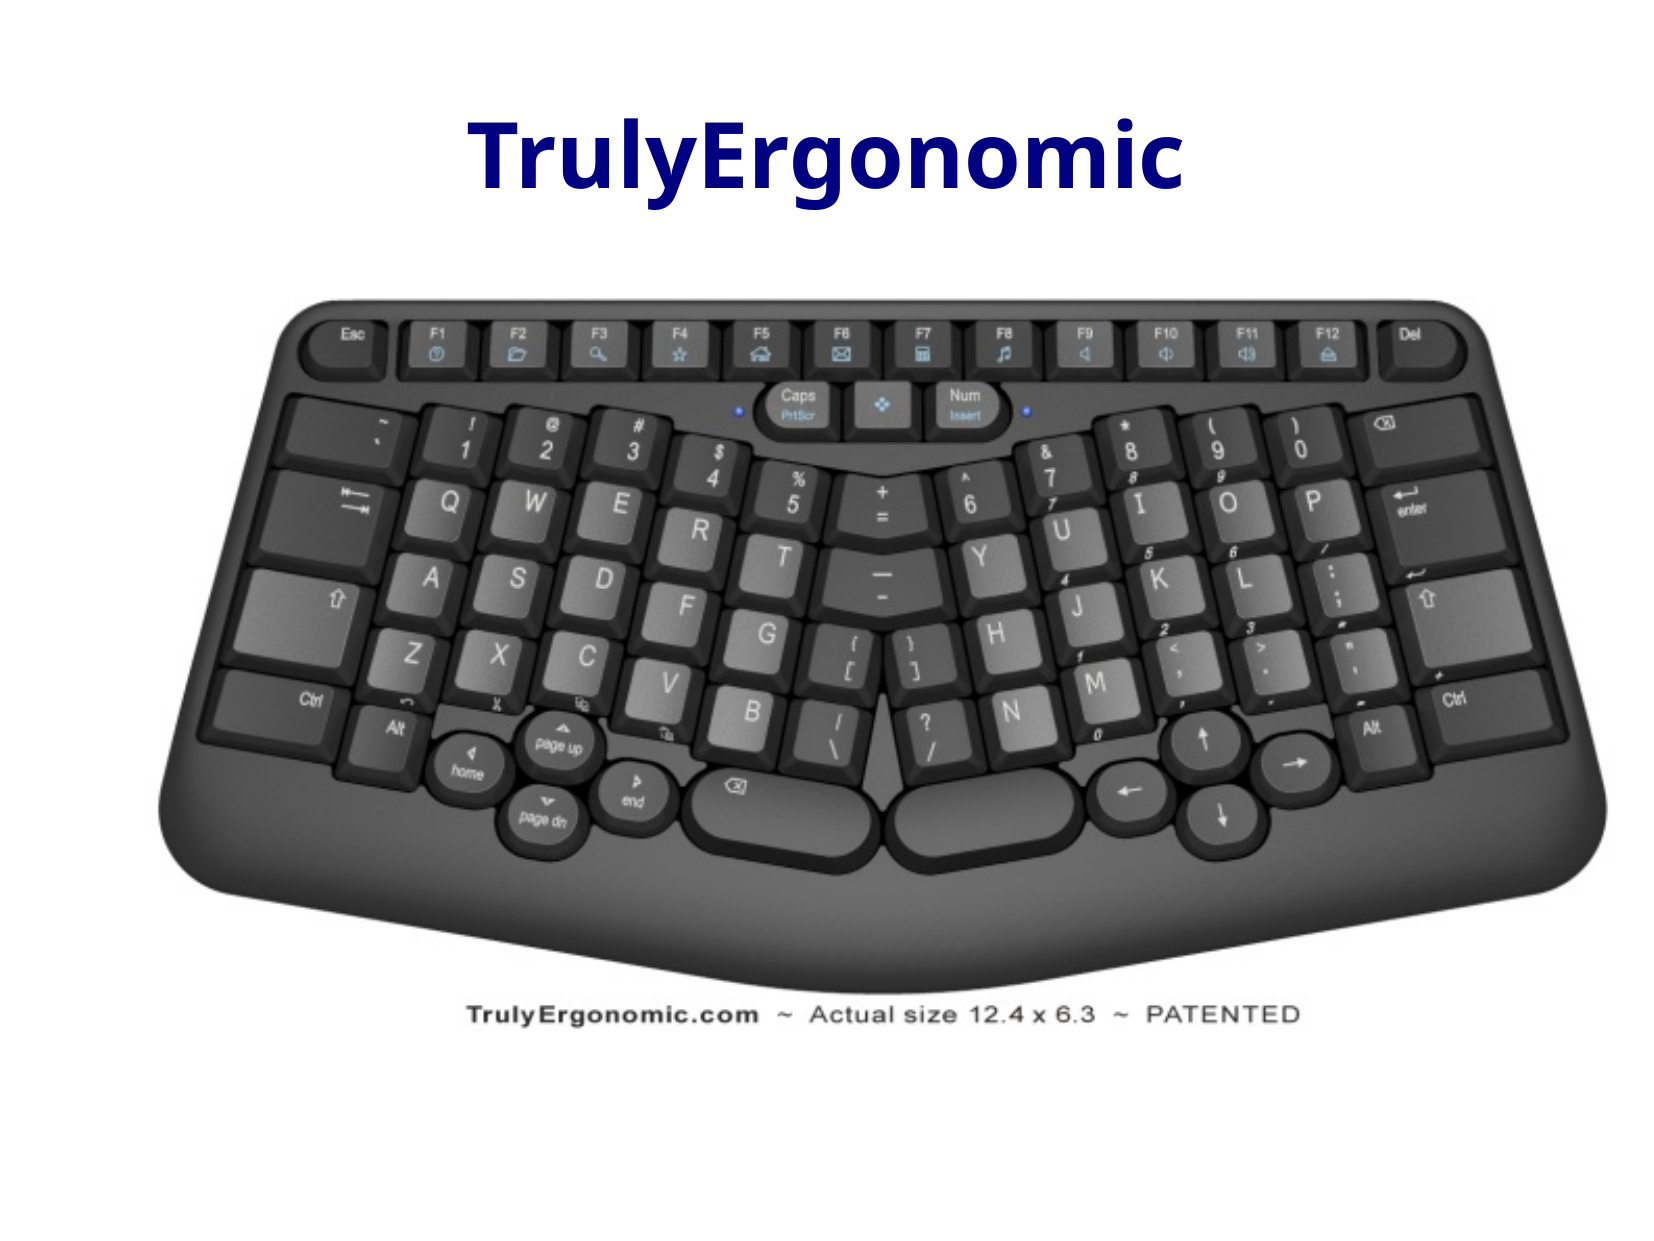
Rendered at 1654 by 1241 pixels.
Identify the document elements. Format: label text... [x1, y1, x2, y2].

picture [111, 295, 1654, 1031]
title TrulyErgonomic [82, 56, 1571, 250]
